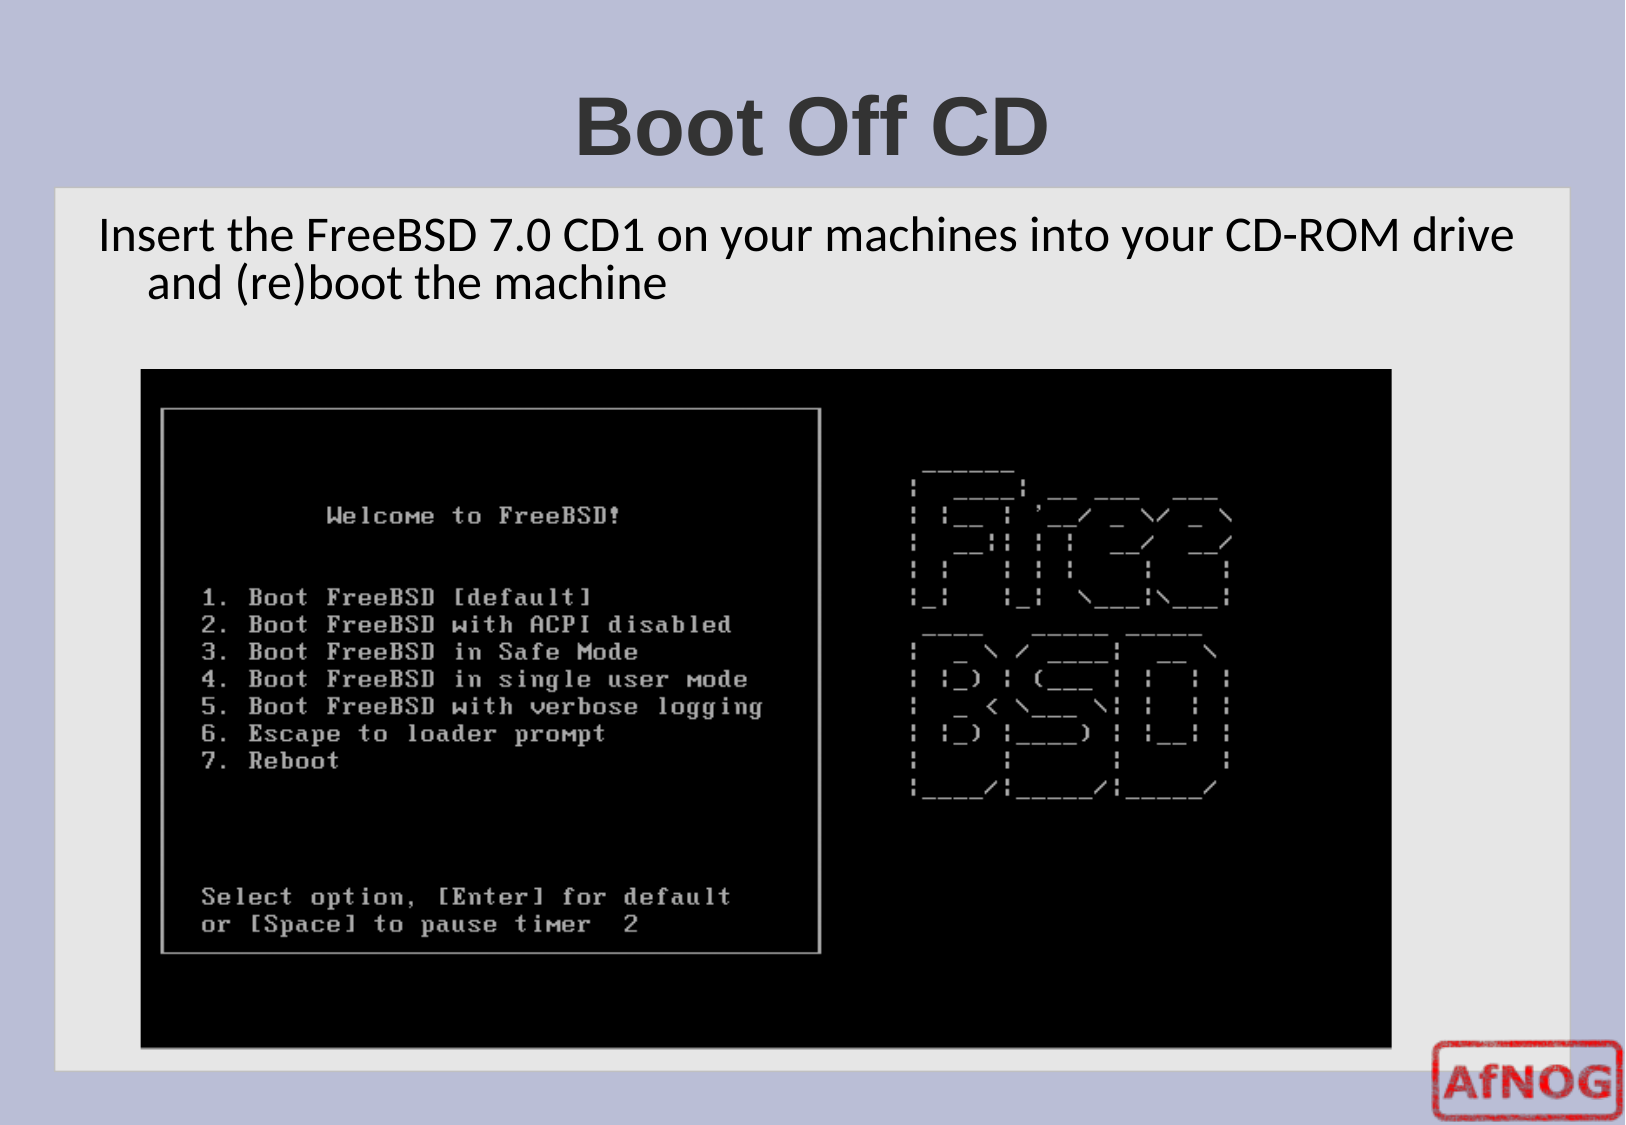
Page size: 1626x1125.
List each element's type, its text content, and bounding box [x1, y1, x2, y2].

title Boot Off CD [54, 44, 1571, 215]
list Insert the FreeBSD 7.0 CD1 on your machines into your CD-ROM drive and (re)boot the machine [81, 214, 1560, 1045]
picture [140, 369, 1392, 1051]
picture [1430, 1038, 1626, 1125]
